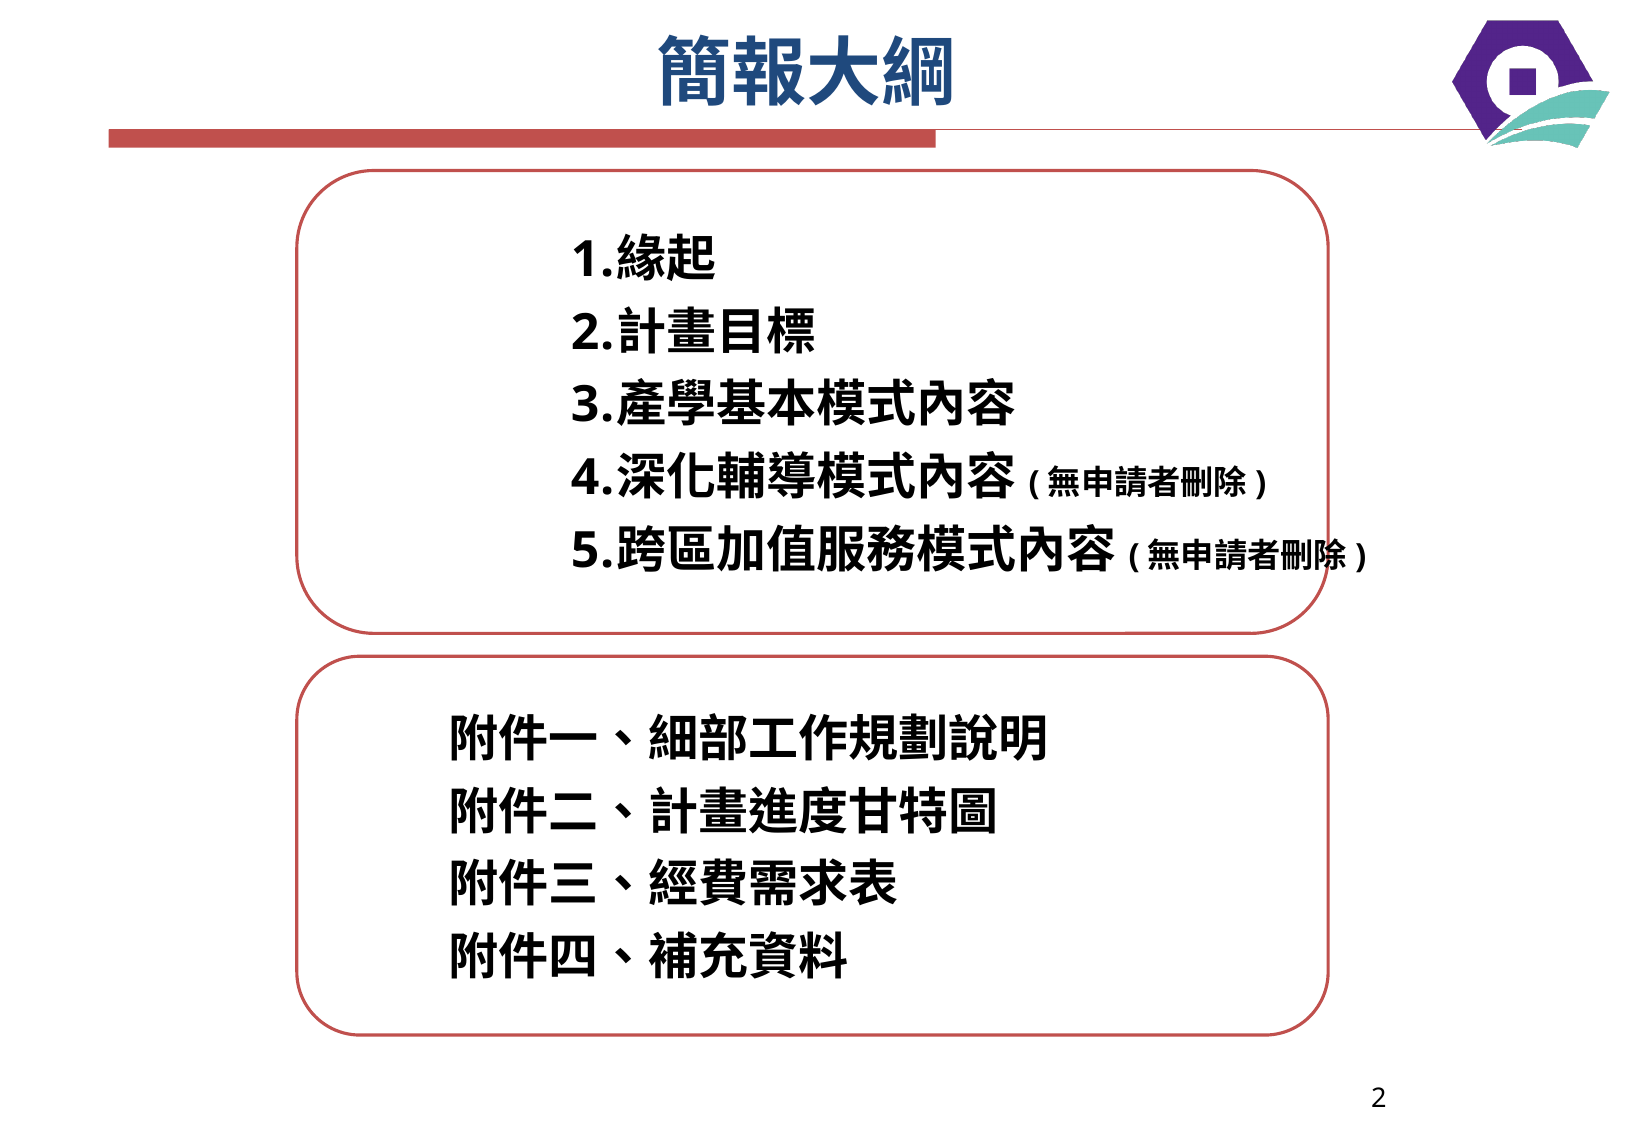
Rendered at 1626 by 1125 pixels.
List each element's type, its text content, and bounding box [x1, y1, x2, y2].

text_box 附件一、細部工作規劃說明 附件二、計畫進度甘特圖 附件三、經費需求表 附件四、補充資料 [296, 656, 1329, 1036]
text_box 簡報大綱 [95, 14, 1518, 122]
text_box 緣起 計畫目標 產學基本模式內容 深化輔導模式內容(無申請者刪除) 跨區加值服務模式內容(無申請者刪除) [296, 170, 1329, 634]
